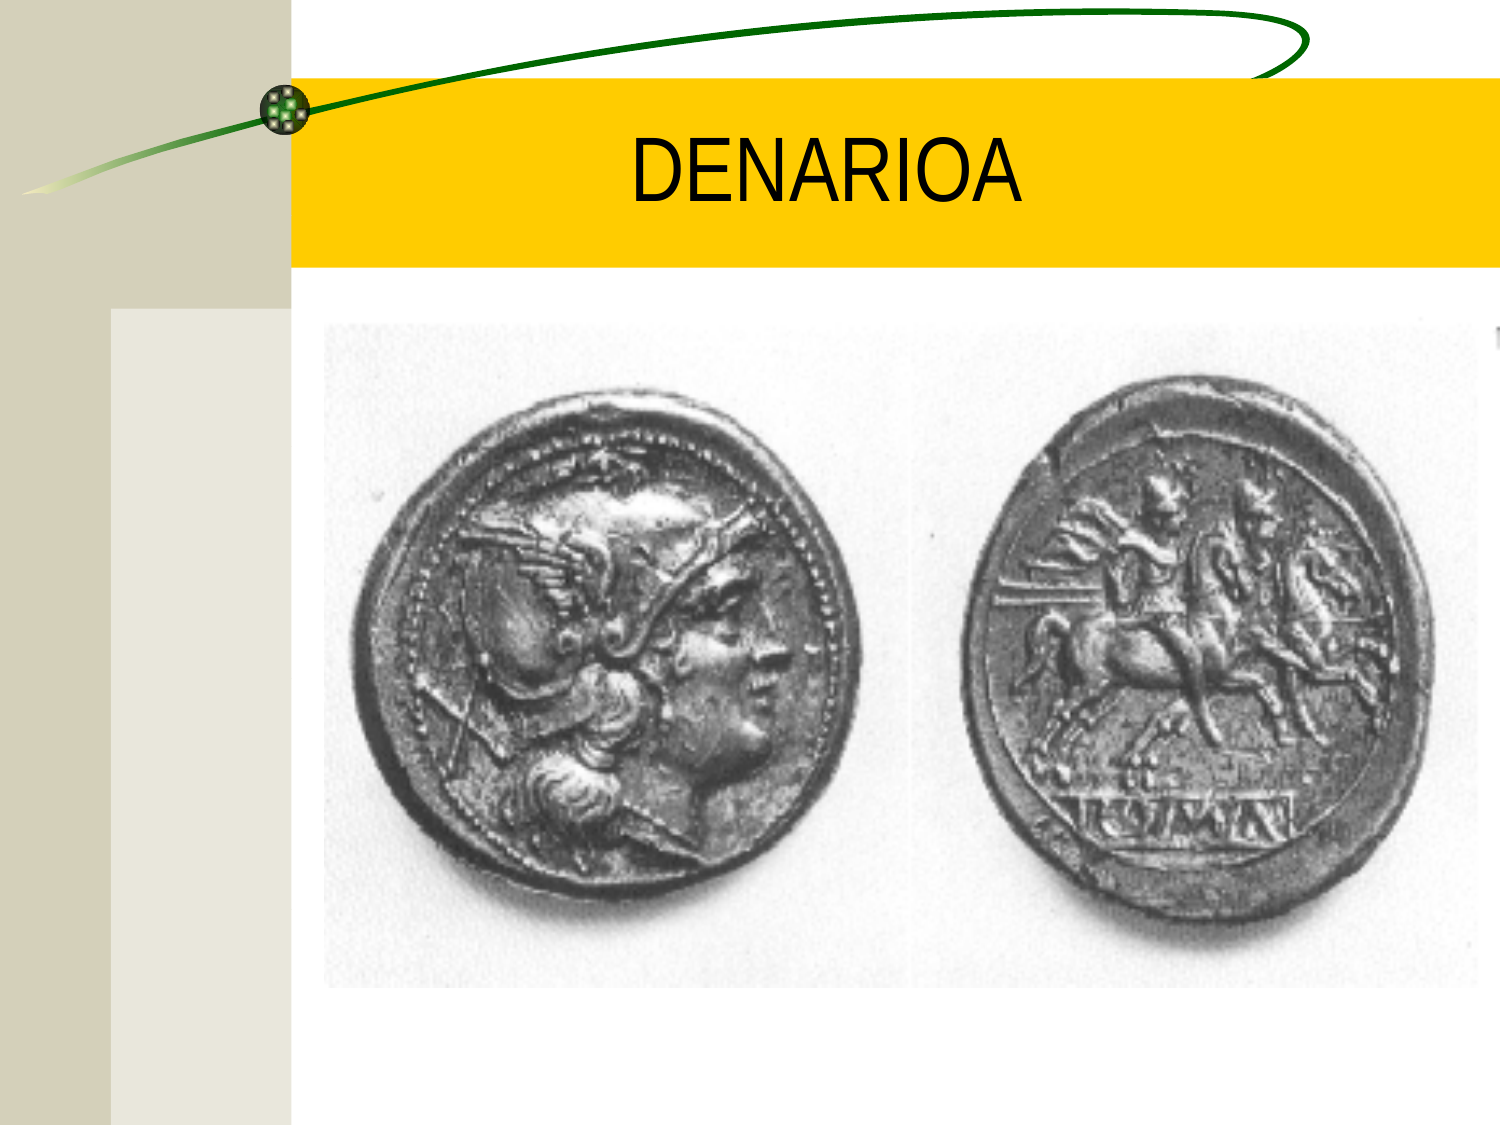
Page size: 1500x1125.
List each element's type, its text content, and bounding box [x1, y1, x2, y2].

chart [324, 312, 1500, 988]
title DENARIOA [189, 74, 1465, 263]
picture [0, 0, 292, 1125]
